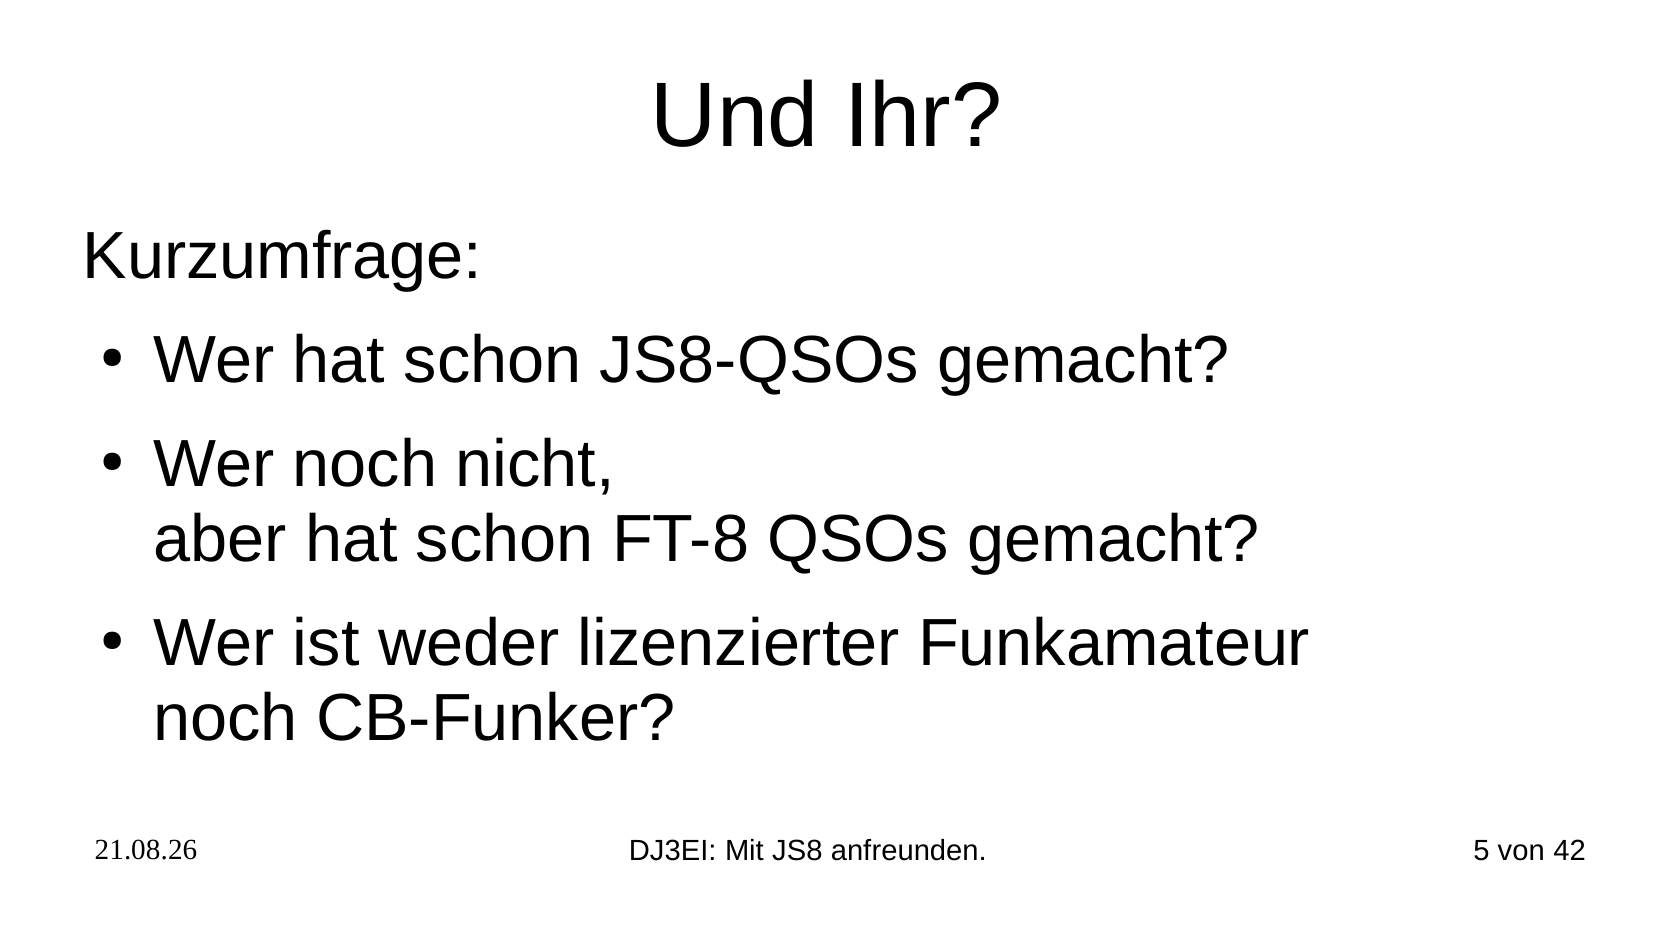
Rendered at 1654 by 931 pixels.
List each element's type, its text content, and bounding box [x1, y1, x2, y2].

list Kurzumfrage: Wer hat schon JS8-QSOs gemacht? Wer noch nicht, aber hat schon FT-8 QSOs gemacht? Wer ist weder lizenzierter Funkamateur noch CB-Funker? [82, 217, 1571, 758]
title Und Ihr? [82, 37, 1571, 193]
